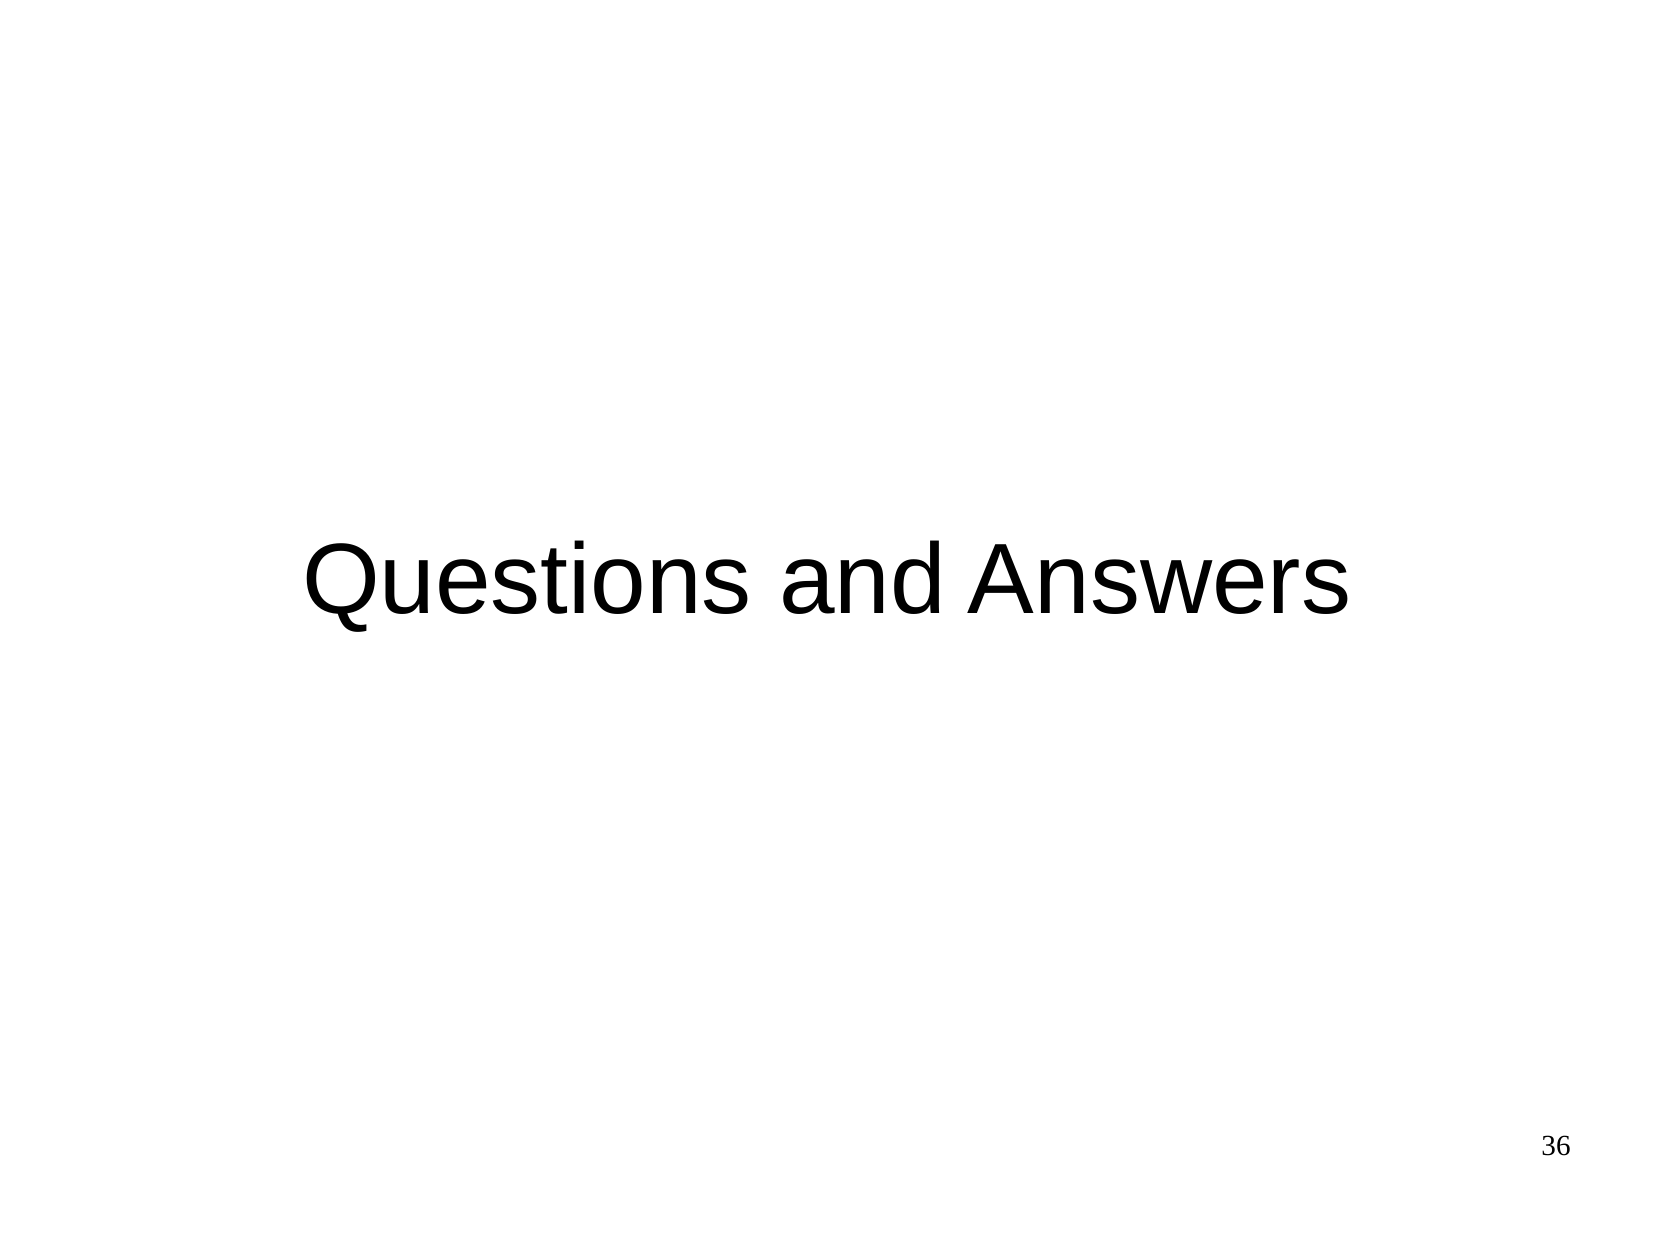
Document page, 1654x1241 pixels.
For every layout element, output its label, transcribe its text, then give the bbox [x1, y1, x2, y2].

subtitle Questions and Answers [82, 56, 1571, 1102]
